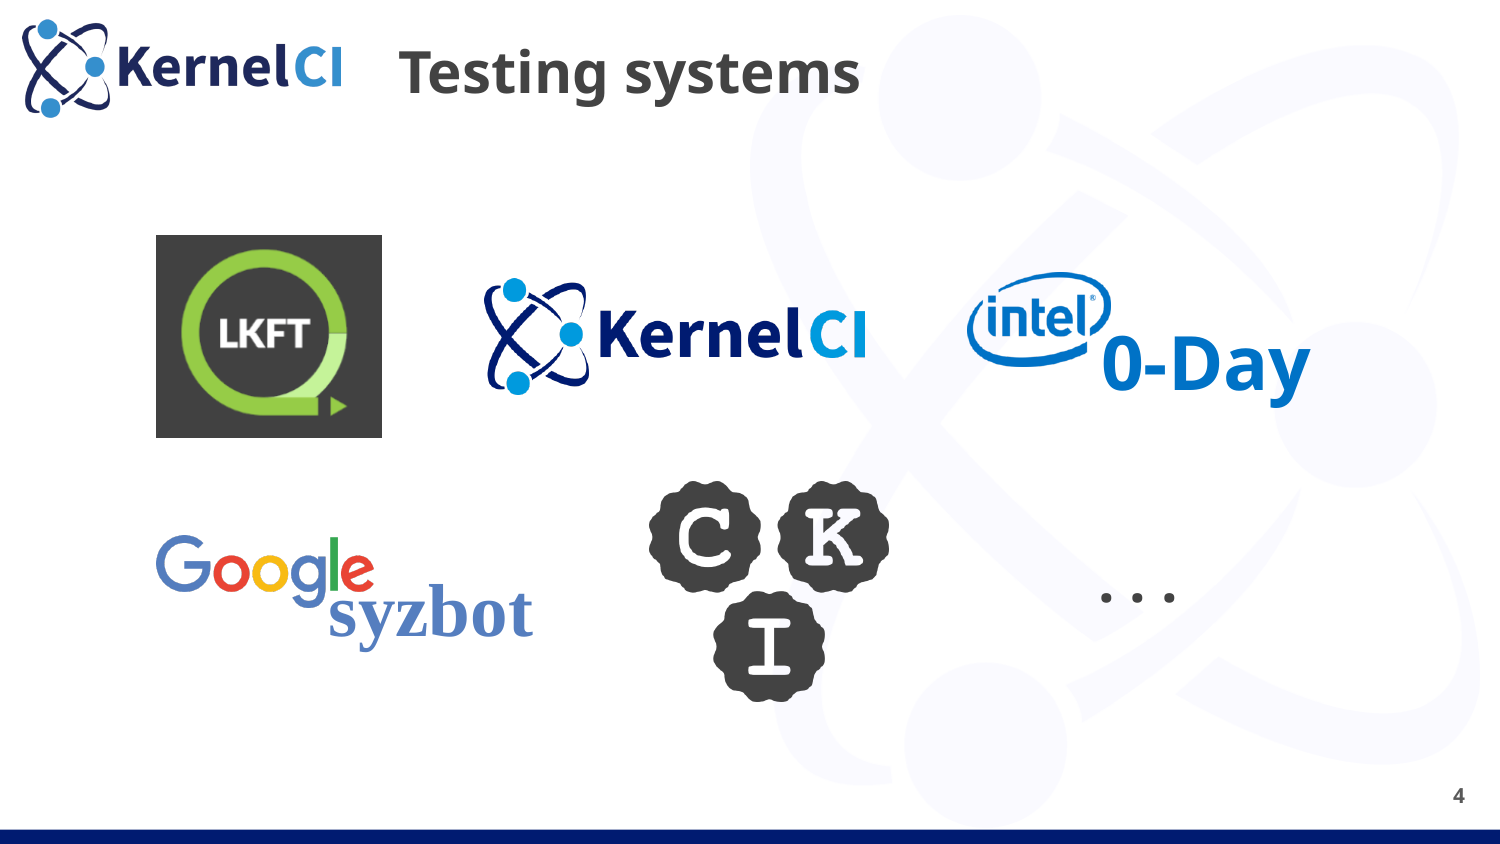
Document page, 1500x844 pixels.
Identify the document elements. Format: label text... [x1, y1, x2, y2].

slide_number <number> [1389, 764, 1480, 830]
text_box 0-Day [1086, 319, 1344, 401]
picture [156, 535, 374, 608]
picture [22, 19, 341, 118]
picture [484, 15, 1480, 828]
picture [156, 235, 382, 438]
title . . . [1030, 532, 1194, 626]
text_box syzbot [313, 566, 583, 648]
title Testing systems [383, 23, 1455, 117]
